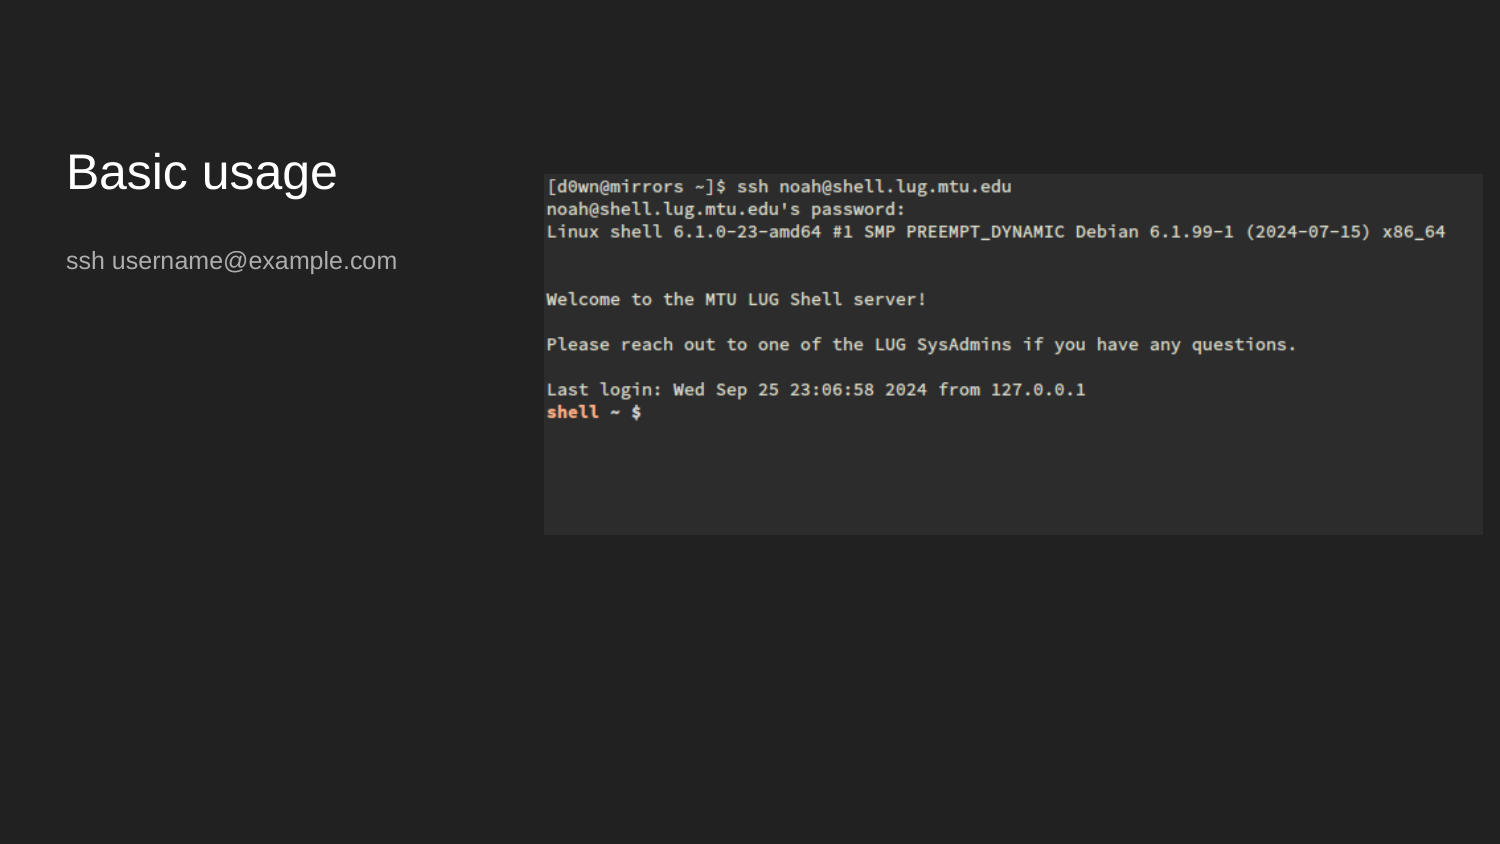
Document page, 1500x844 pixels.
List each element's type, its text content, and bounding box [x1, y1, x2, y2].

list ssh username@example.com [51, 227, 512, 750]
picture [544, 174, 1483, 535]
title Basic usage [51, 91, 512, 216]
